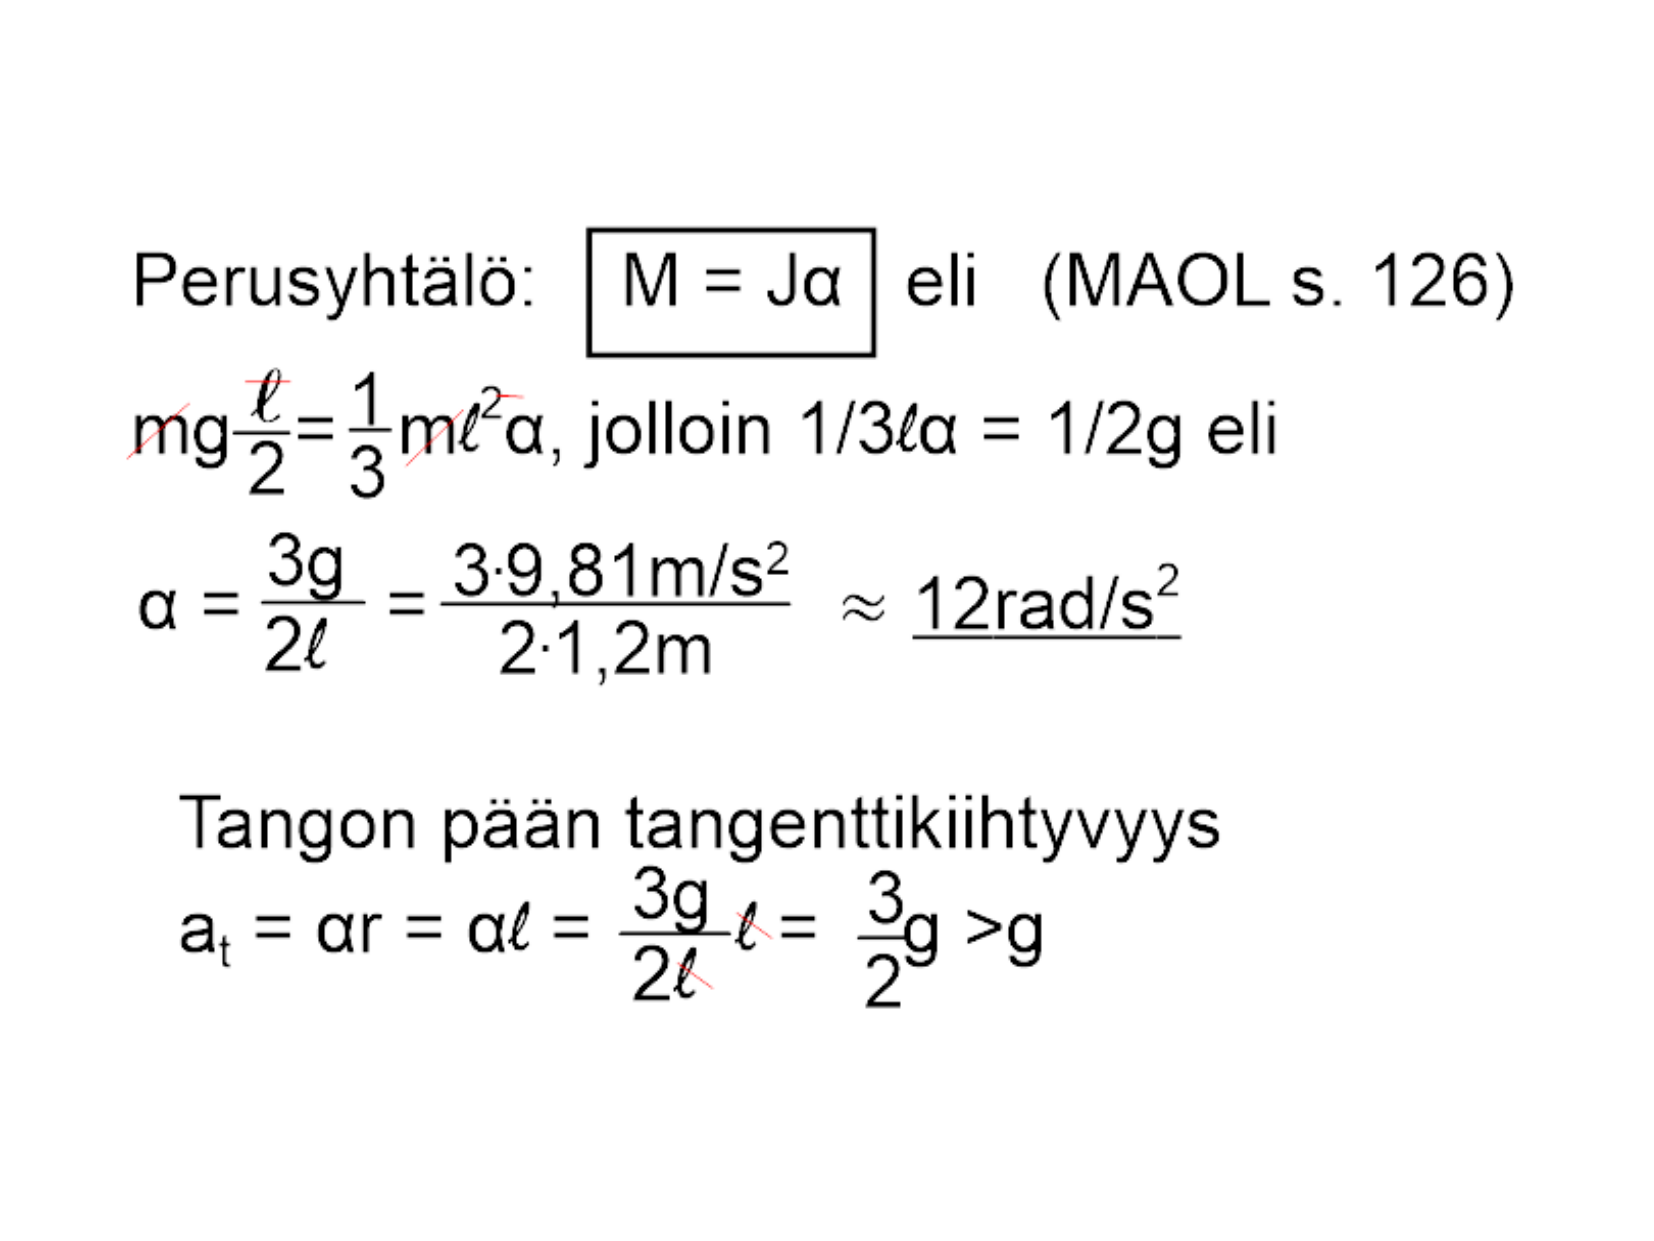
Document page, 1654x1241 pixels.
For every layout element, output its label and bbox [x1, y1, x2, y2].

picture [70, 141, 1590, 1088]
